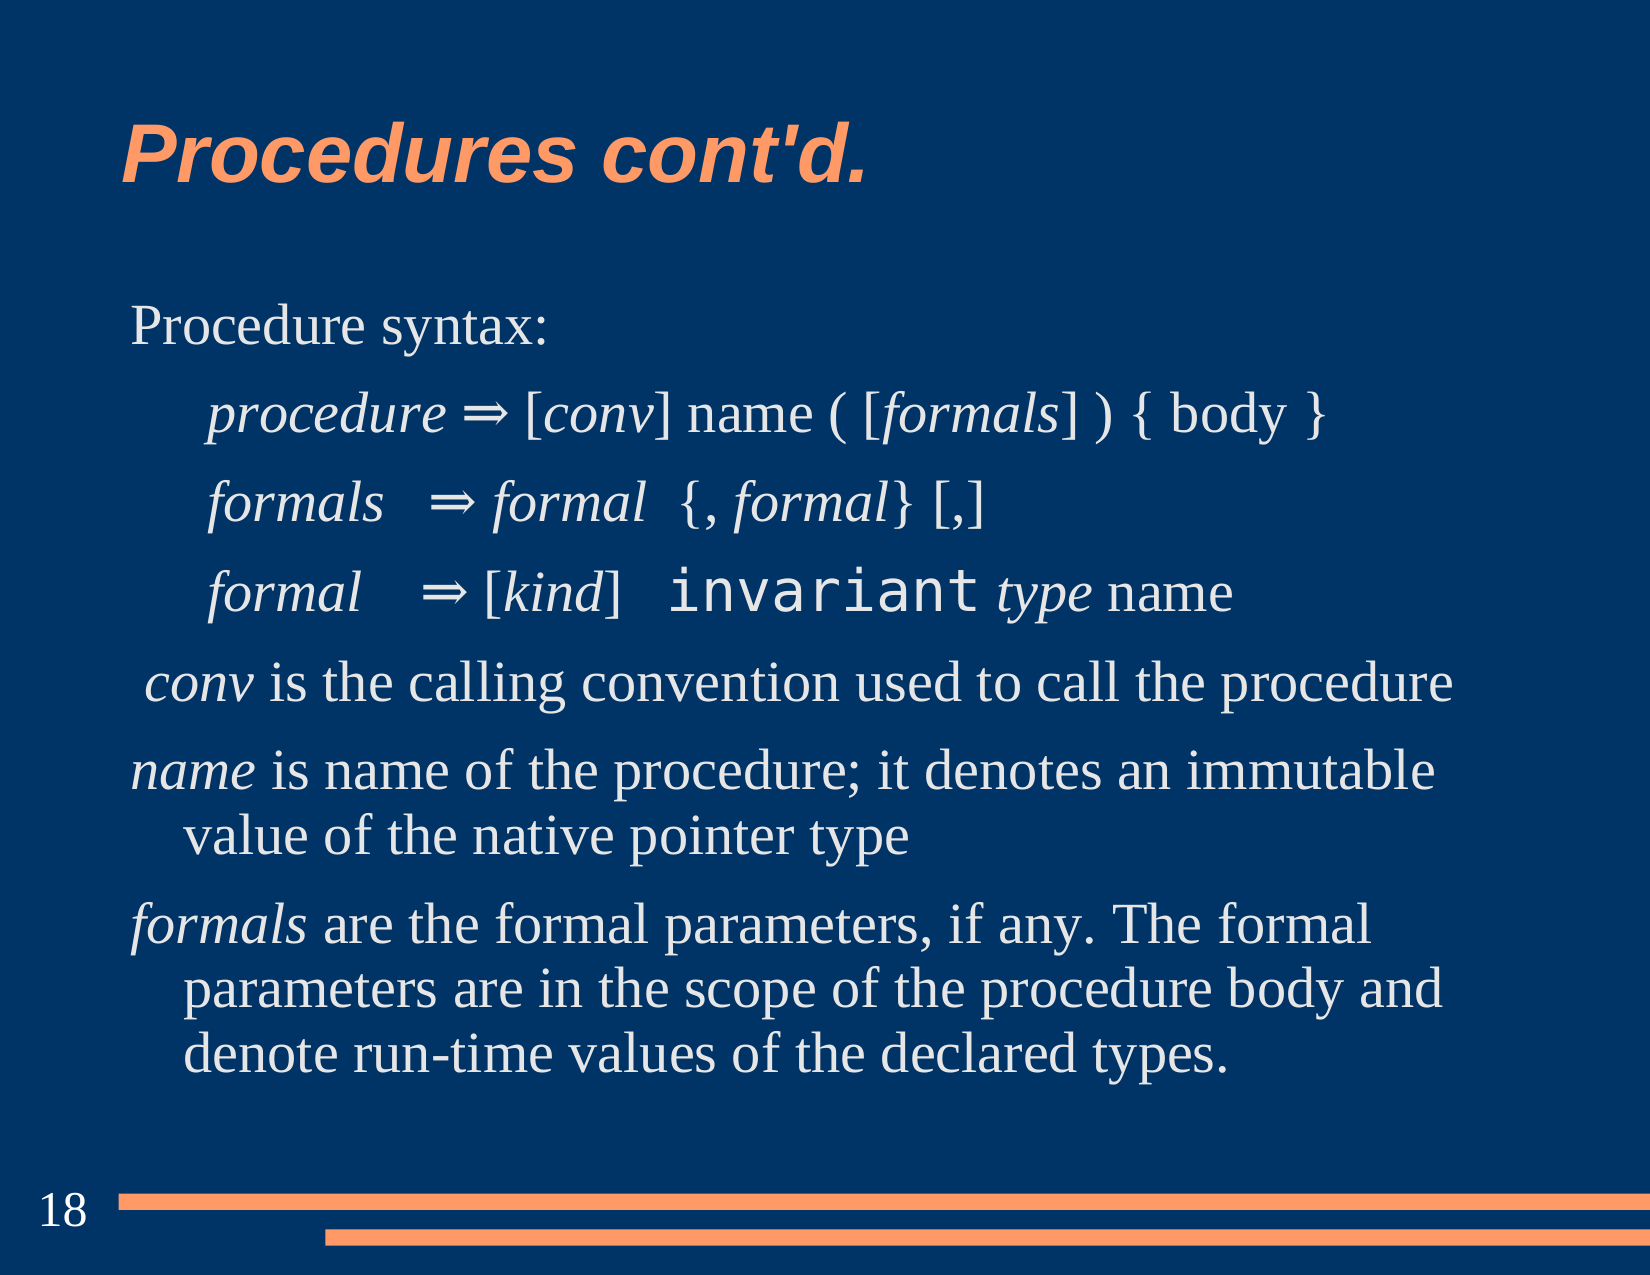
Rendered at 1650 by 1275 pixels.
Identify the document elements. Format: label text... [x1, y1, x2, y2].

text_box 18 [37, 1182, 88, 1238]
list Procedure syntax: procedure ⇒ [conv] name ( [formals] ) { body } formals ⇒ formal {, formal} [,] formal ⇒ [kind] invariant type name conv is the calling convention used to call the procedure name is name of the procedure; it denotes an immutable value of the native pointer type formals are the formal parameters, if any. The formal parameters are in the scope of the procedure body and denote run-time values of the declared types. [112, 292, 1549, 1126]
title Procedures cont'd. [121, 47, 1531, 261]
